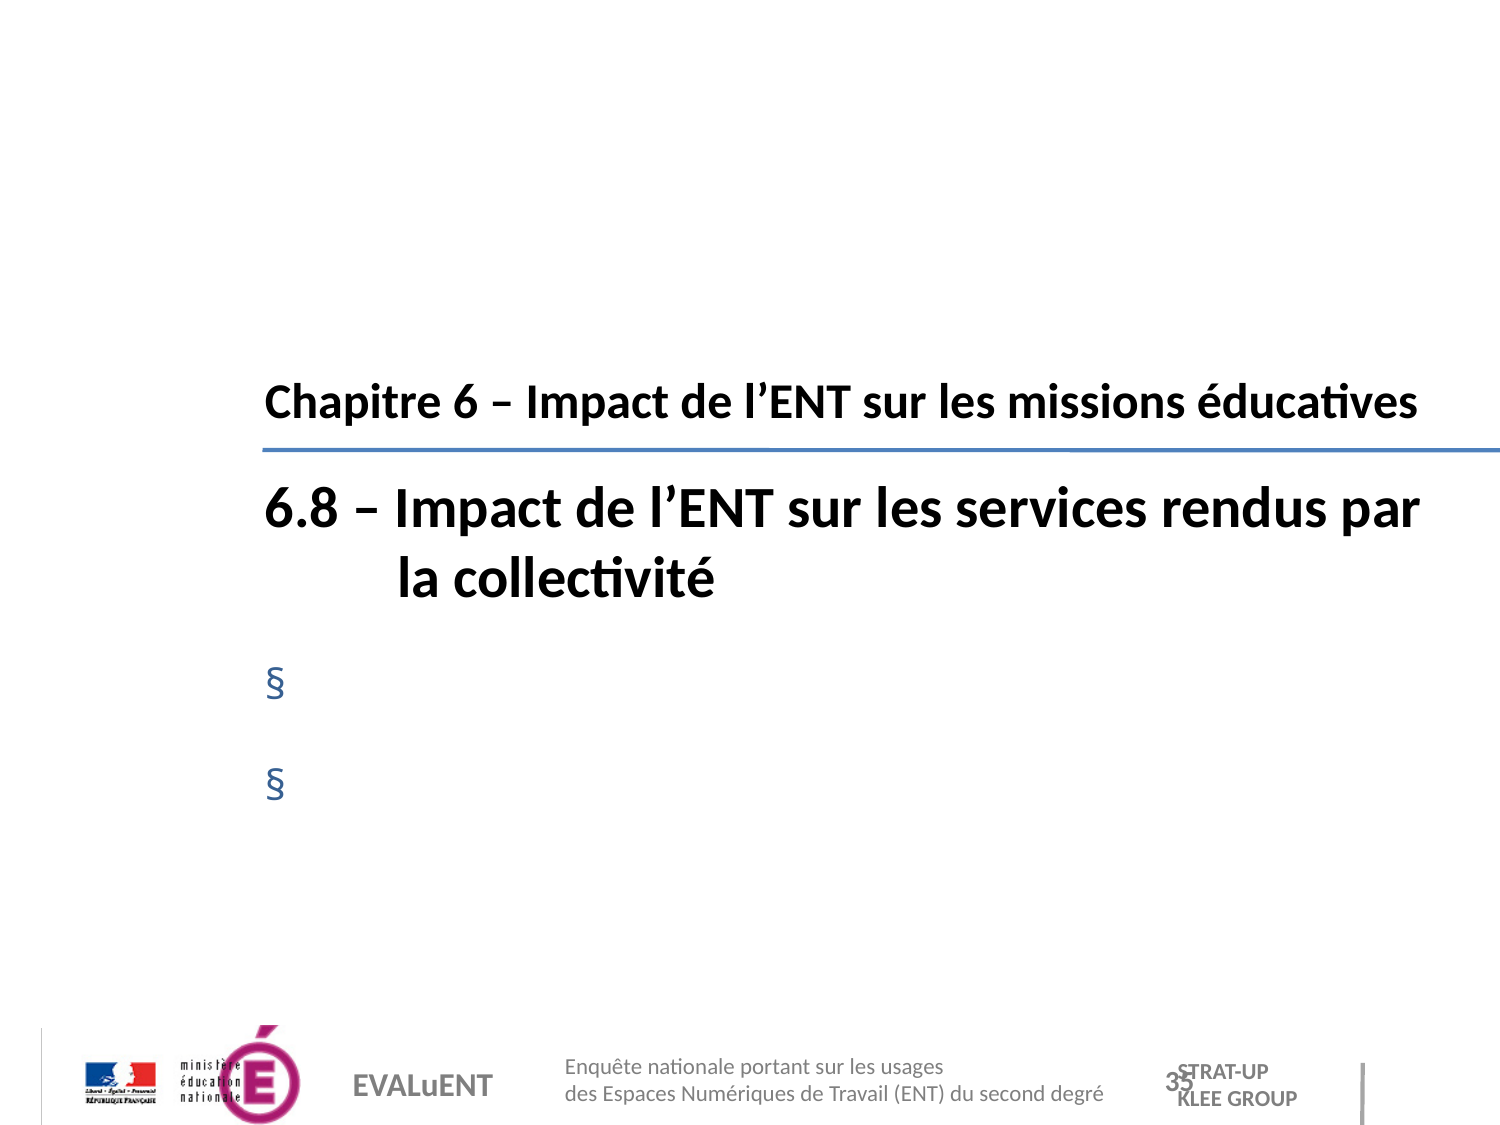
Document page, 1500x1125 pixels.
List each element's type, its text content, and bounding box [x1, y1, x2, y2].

text_box [1074, 1050, 1426, 1110]
text_box Chapitre 6 – Impact de l’ENT sur les missions éducatives 6.8 – Impact de l’ENT sur les services rendus par la collectivité [249, 361, 1500, 813]
